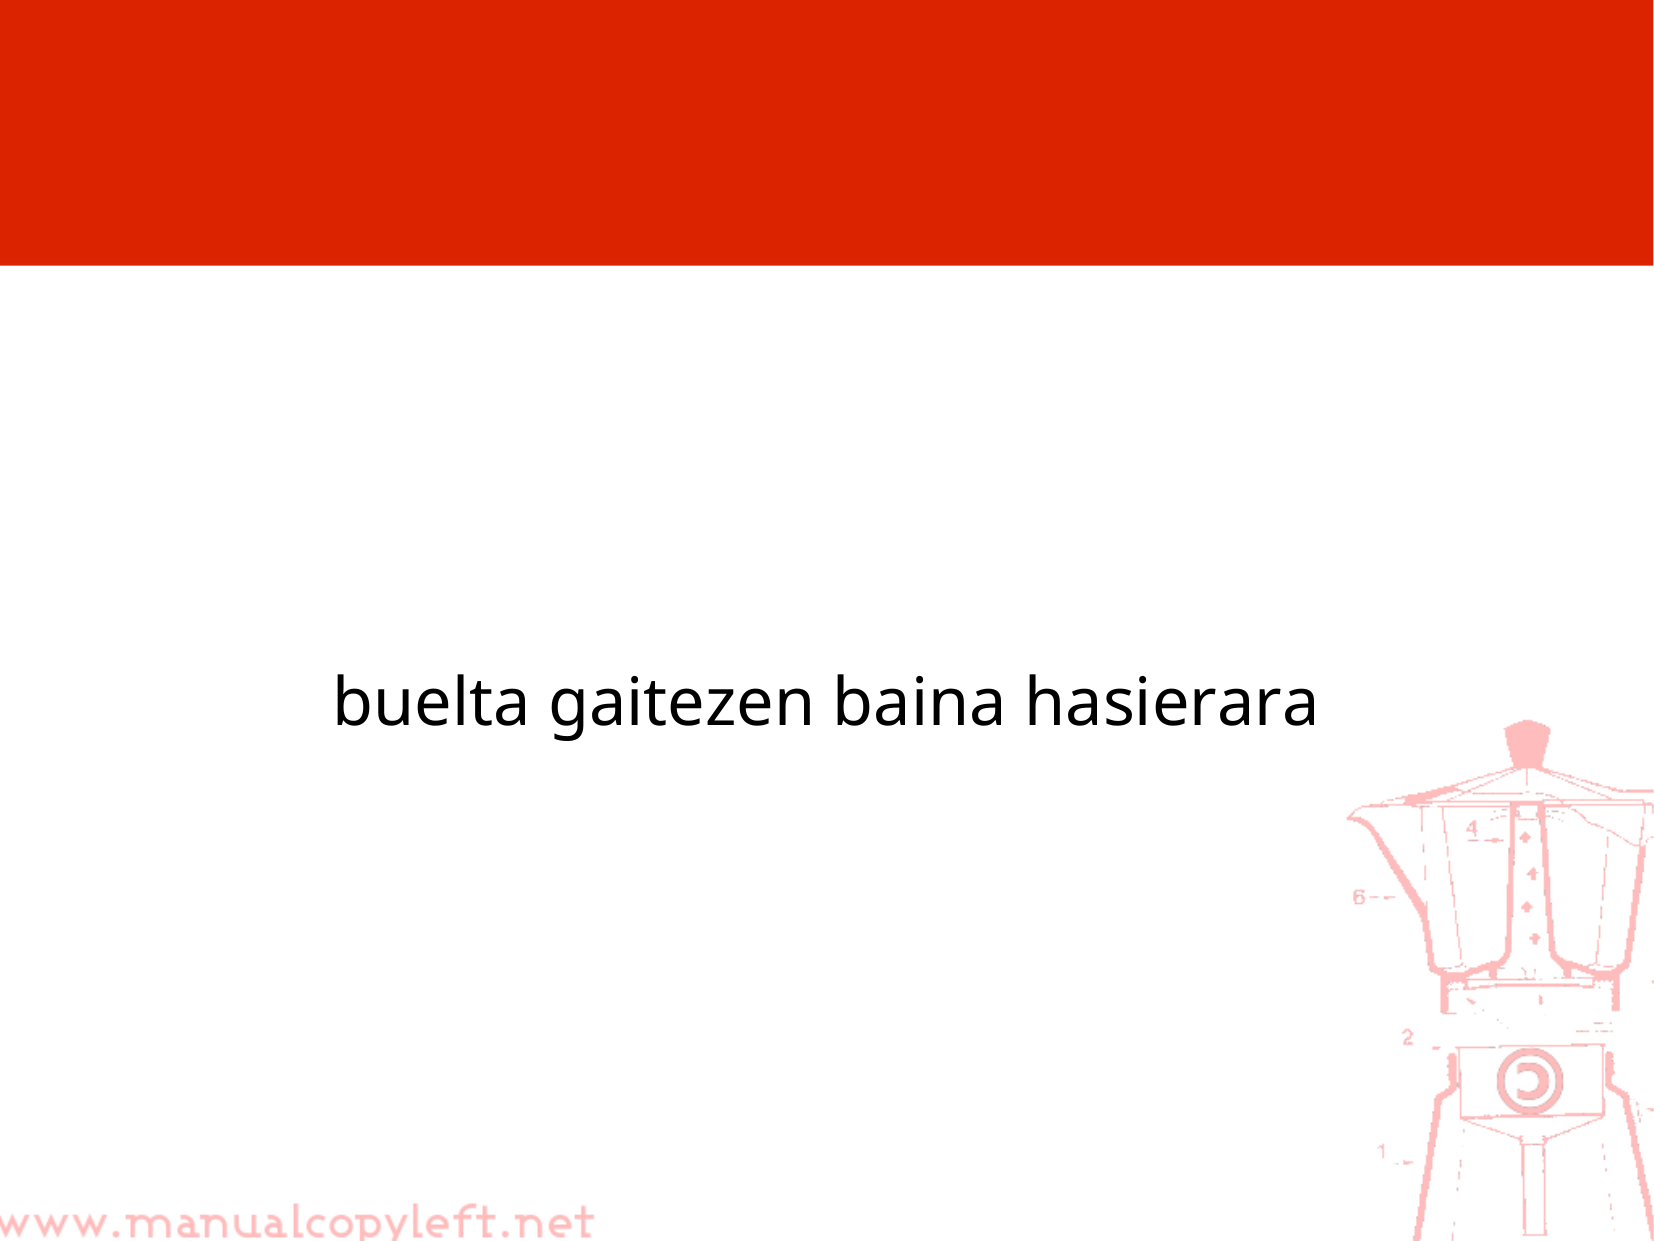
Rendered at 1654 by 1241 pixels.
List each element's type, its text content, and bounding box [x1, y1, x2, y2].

text_box [0, 0, 1654, 266]
subtitle buelta gaitezen baina hasierara [82, 290, 1571, 1109]
picture [0, 266, 1654, 1241]
